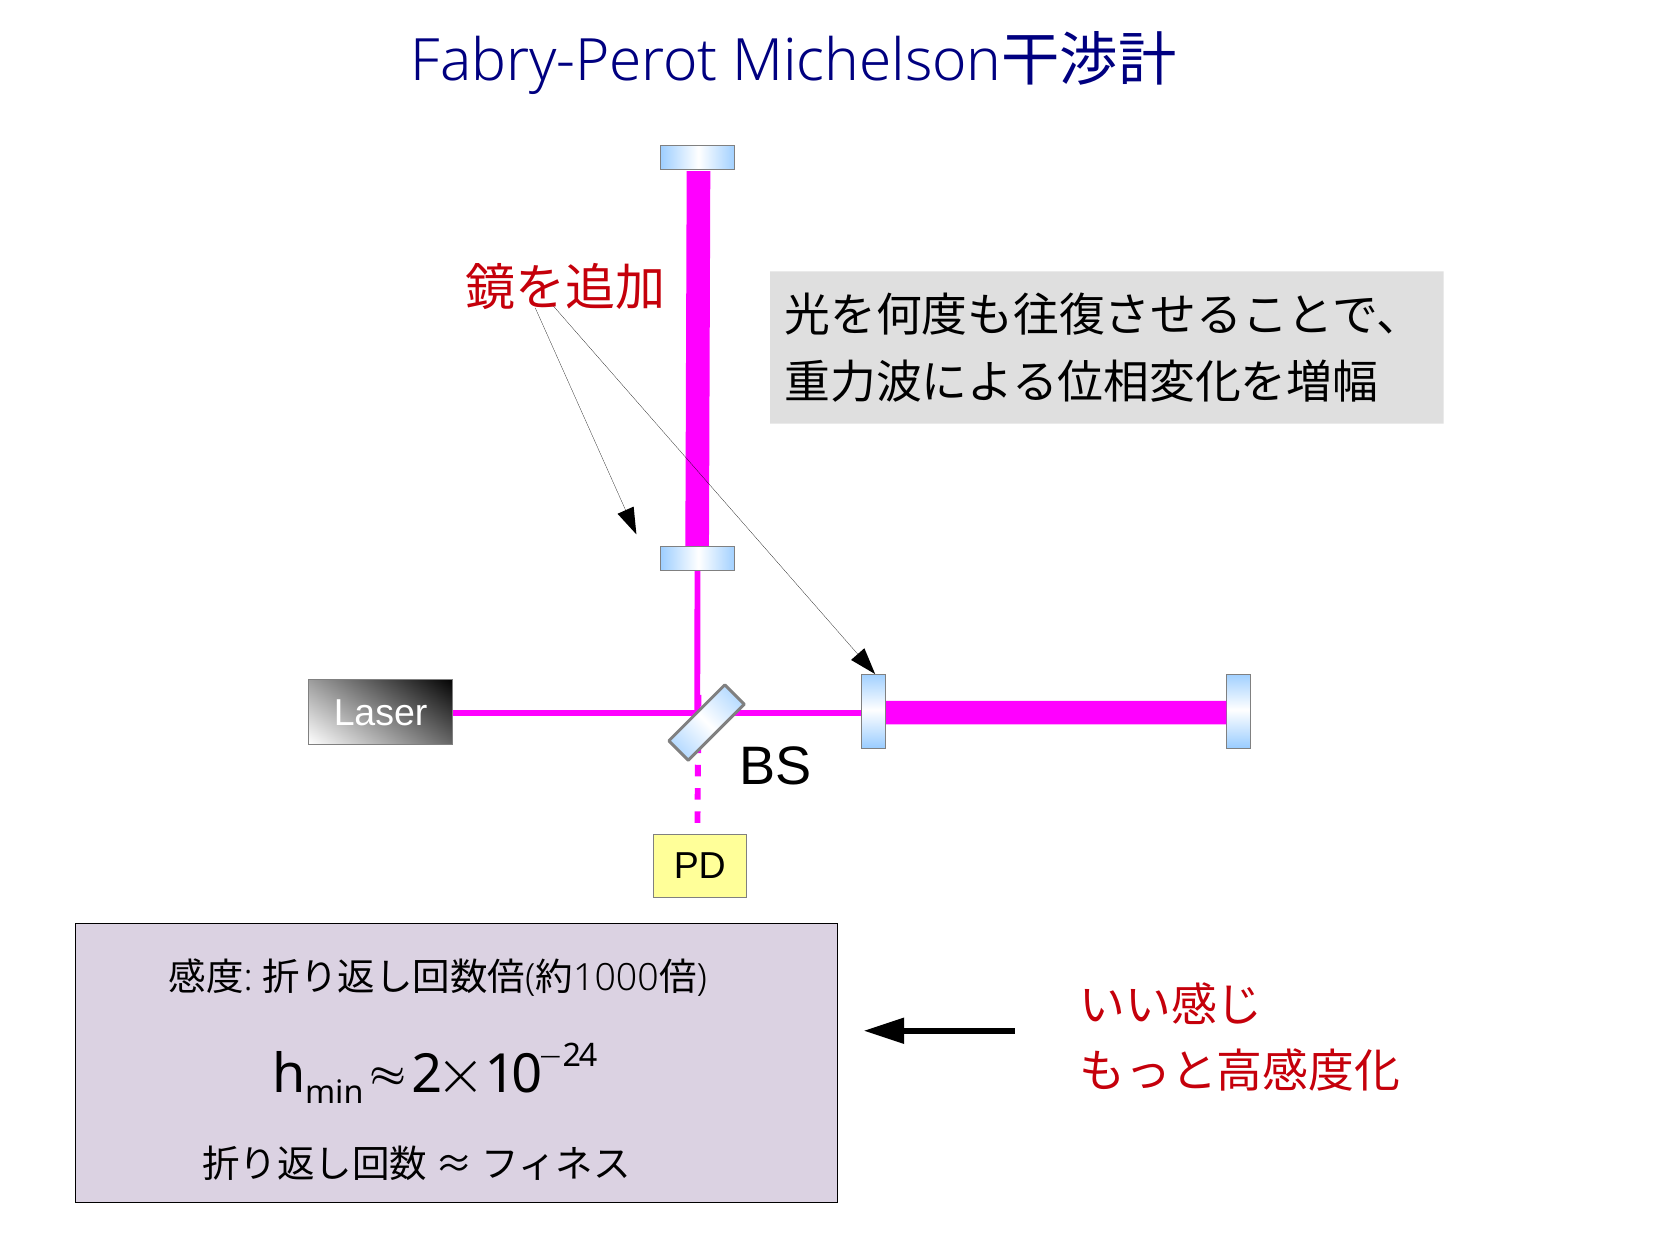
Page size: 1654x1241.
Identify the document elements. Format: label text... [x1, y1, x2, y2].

text_box 鏡を追加 [450, 240, 682, 330]
text_box Laser [308, 679, 453, 745]
text_box [660, 546, 735, 571]
text_box いい感じ もっと高感度化 [1065, 960, 1417, 1114]
text_box [1226, 674, 1251, 749]
text_box PD [653, 834, 747, 898]
text_box [75, 923, 838, 1203]
text_box 光を何度も往復させることで、 重力波による位相変化を増幅 [770, 271, 1444, 424]
text_box [660, 145, 735, 170]
text_box 感度: 折り返し回数倍(約1000倍) [153, 939, 746, 1011]
chart [265, 1041, 602, 1112]
text_box [668, 684, 745, 761]
text_box BS [724, 727, 840, 804]
text_box 折り返し回数 ≈ フィネス [187, 1126, 645, 1198]
text_box Fabry-Perot Michelson干渉計 [395, 5, 1258, 108]
text_box [861, 674, 886, 749]
